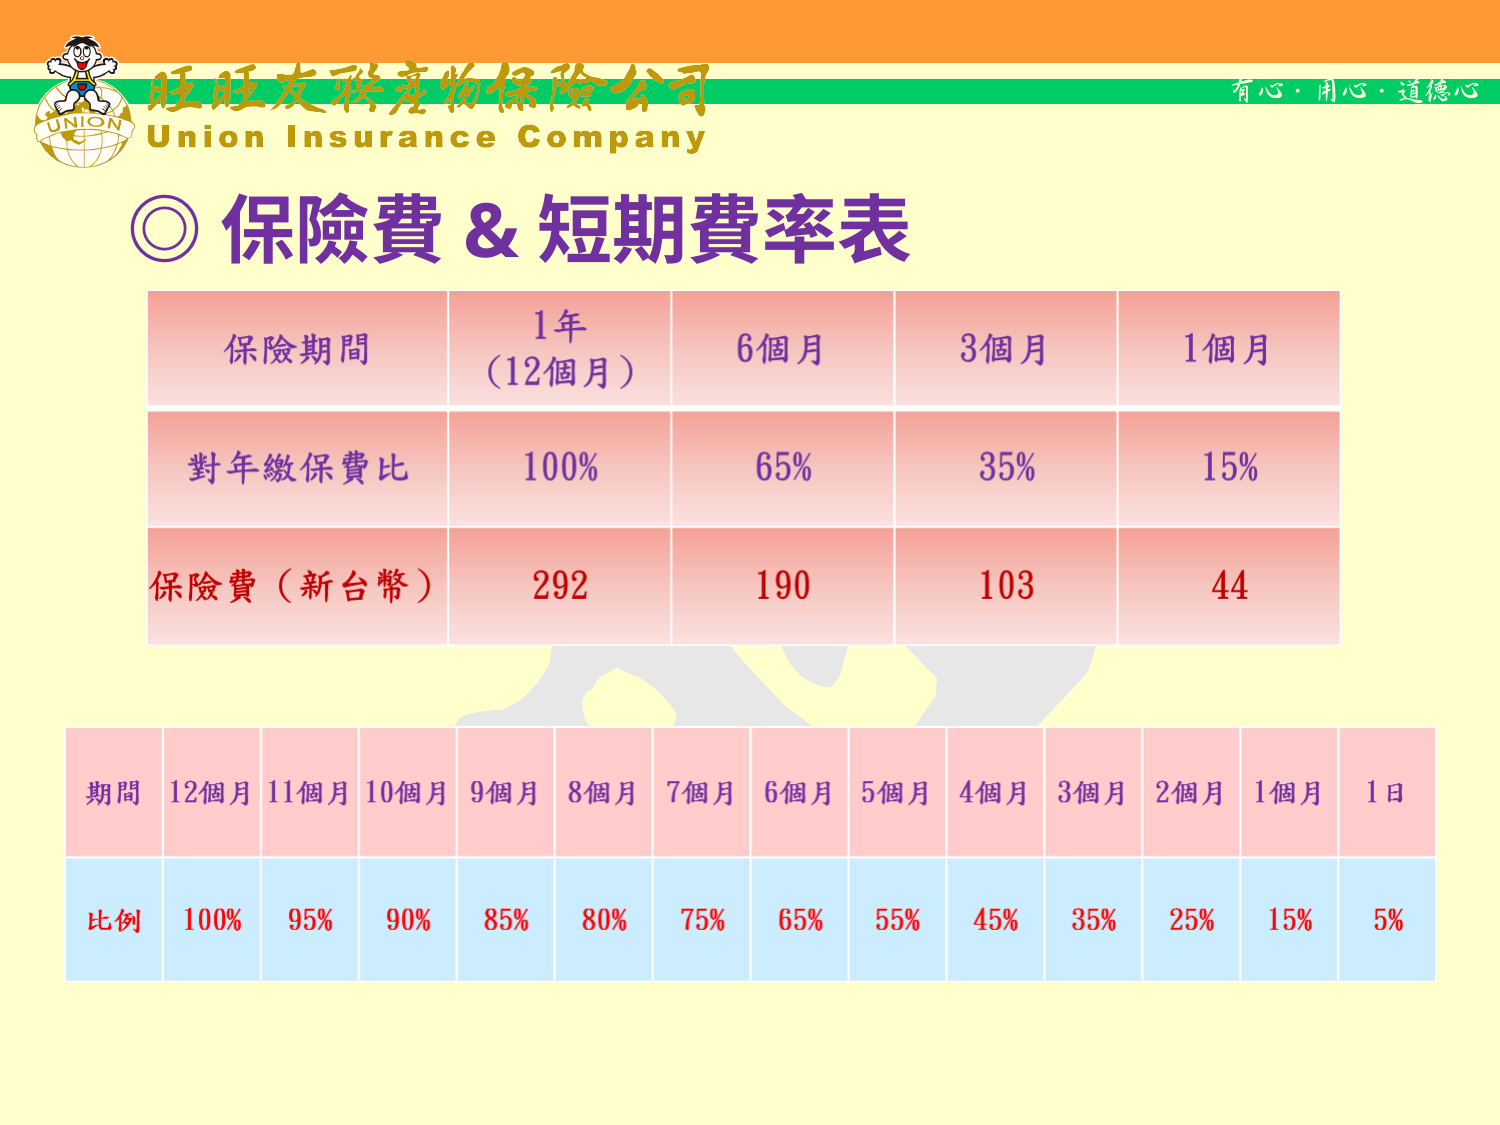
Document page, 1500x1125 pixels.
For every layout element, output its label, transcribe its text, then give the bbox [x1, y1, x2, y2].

picture [146, 290, 1341, 647]
picture [64, 727, 1437, 983]
title ◎保險費&短期費率表 [112, 174, 1388, 268]
